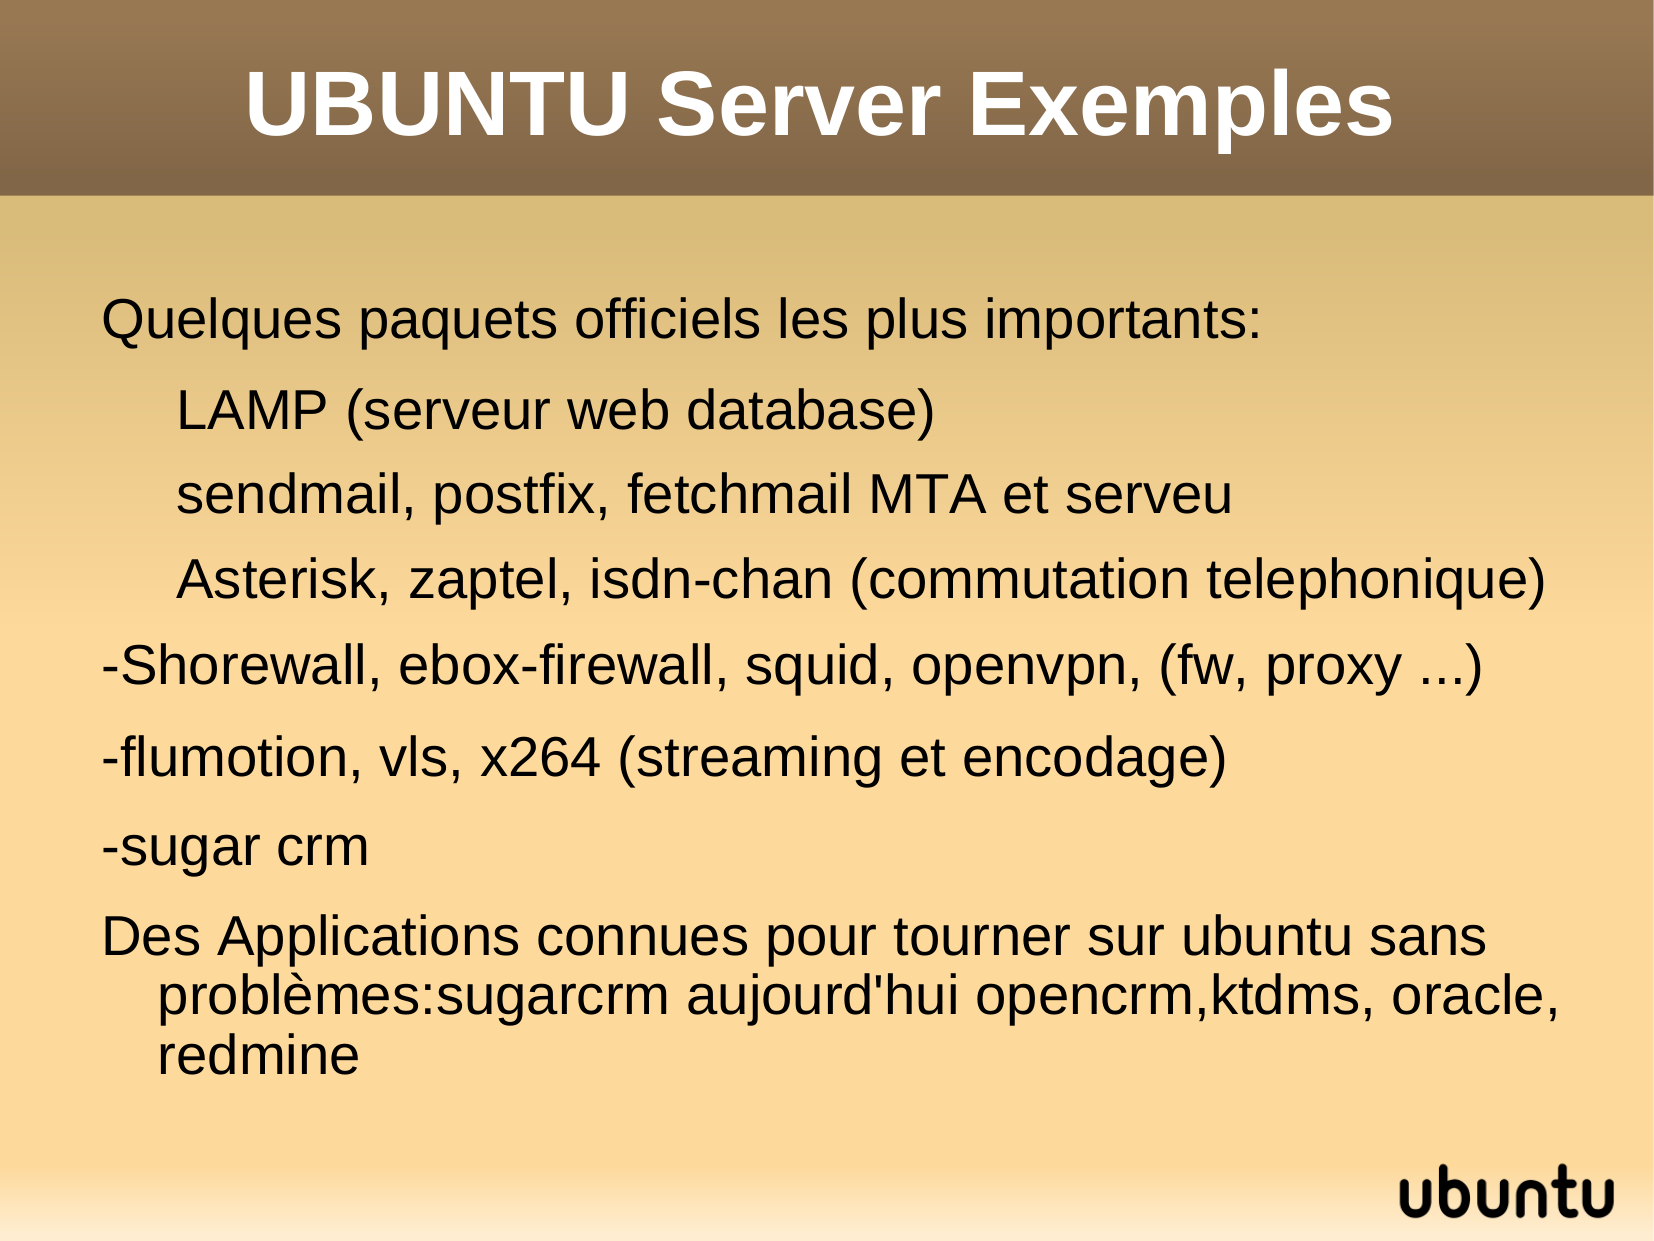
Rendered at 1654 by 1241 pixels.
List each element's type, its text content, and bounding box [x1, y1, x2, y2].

title UBUNTU Server Exemples [76, 7, 1565, 200]
picture [0, 0, 1654, 1241]
list Quelques paquets officiels les plus importants: LAMP (serveur web database)‏ sendmail, postfix, fetchmail MTA et serveu Asterisk, zaptel, isdn-chan (commutation telephonique)‏ -Shorewall, ebox-firewall, squid, openvpn, (fw, proxy ...)‏ -flumotion, vls, x264 (streaming et encodage)‏ -sugar crm Des Applications connues pour tourner sur ubuntu sans problèmes:sugarcrm aujourd'hui opencrm,ktdms, oracle, redmine [82, 290, 1571, 1214]
